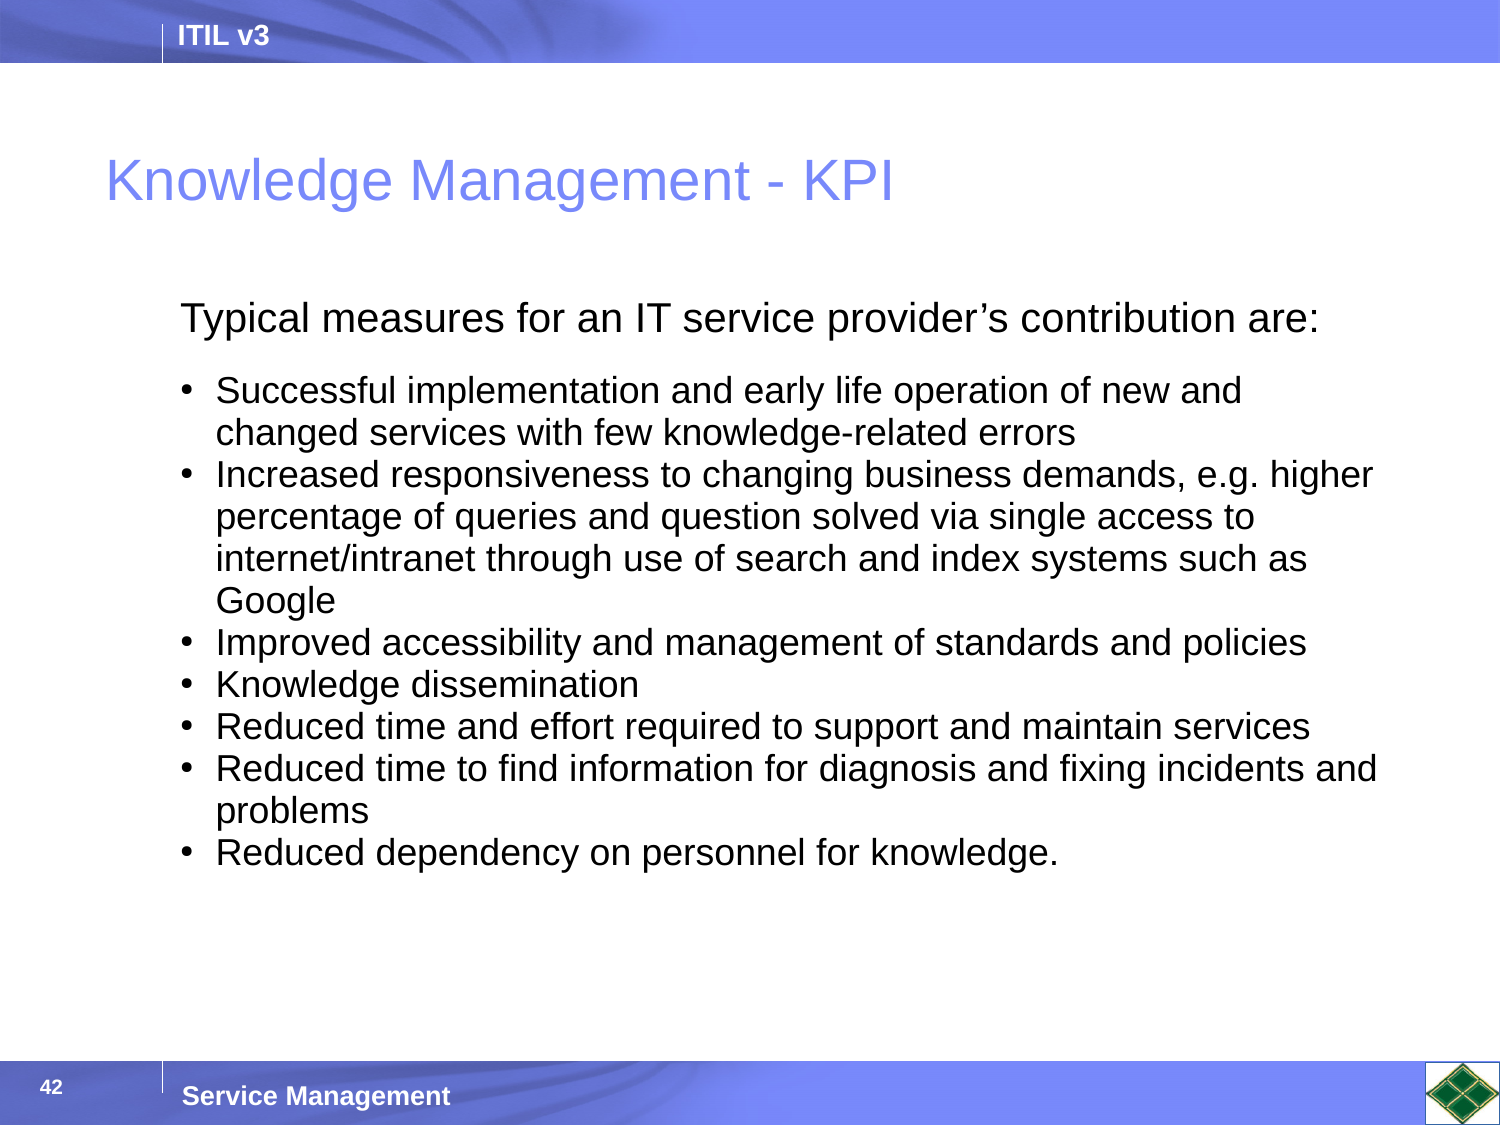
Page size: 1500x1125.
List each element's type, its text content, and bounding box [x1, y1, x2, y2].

picture [1426, 1063, 1499, 1124]
text_box Successful implementation and early life operation of new and changed services with few knowledge-related errors Increased responsiveness to changing business demands, e.g. higher percentage of queries and question solved via single access to internet/intranet through use of search and index systems such as Google Improved accessibility and management of standards and policies Knowledge dissemination Reduced time and effort required to support and maintain services Reduced time to find information for diagnosis and fixing incidents and problems Reduced dependency on personnel for knowledge. [165, 362, 1406, 882]
picture [0, 0, 1500, 63]
text_box <číslo> [25, 1066, 191, 1119]
text_box Knowledge Management - KPI [90, 121, 1443, 221]
picture [0, 1061, 1500, 1125]
text_box Typical measures for an IT service provider’s contribution are: [165, 283, 1418, 975]
